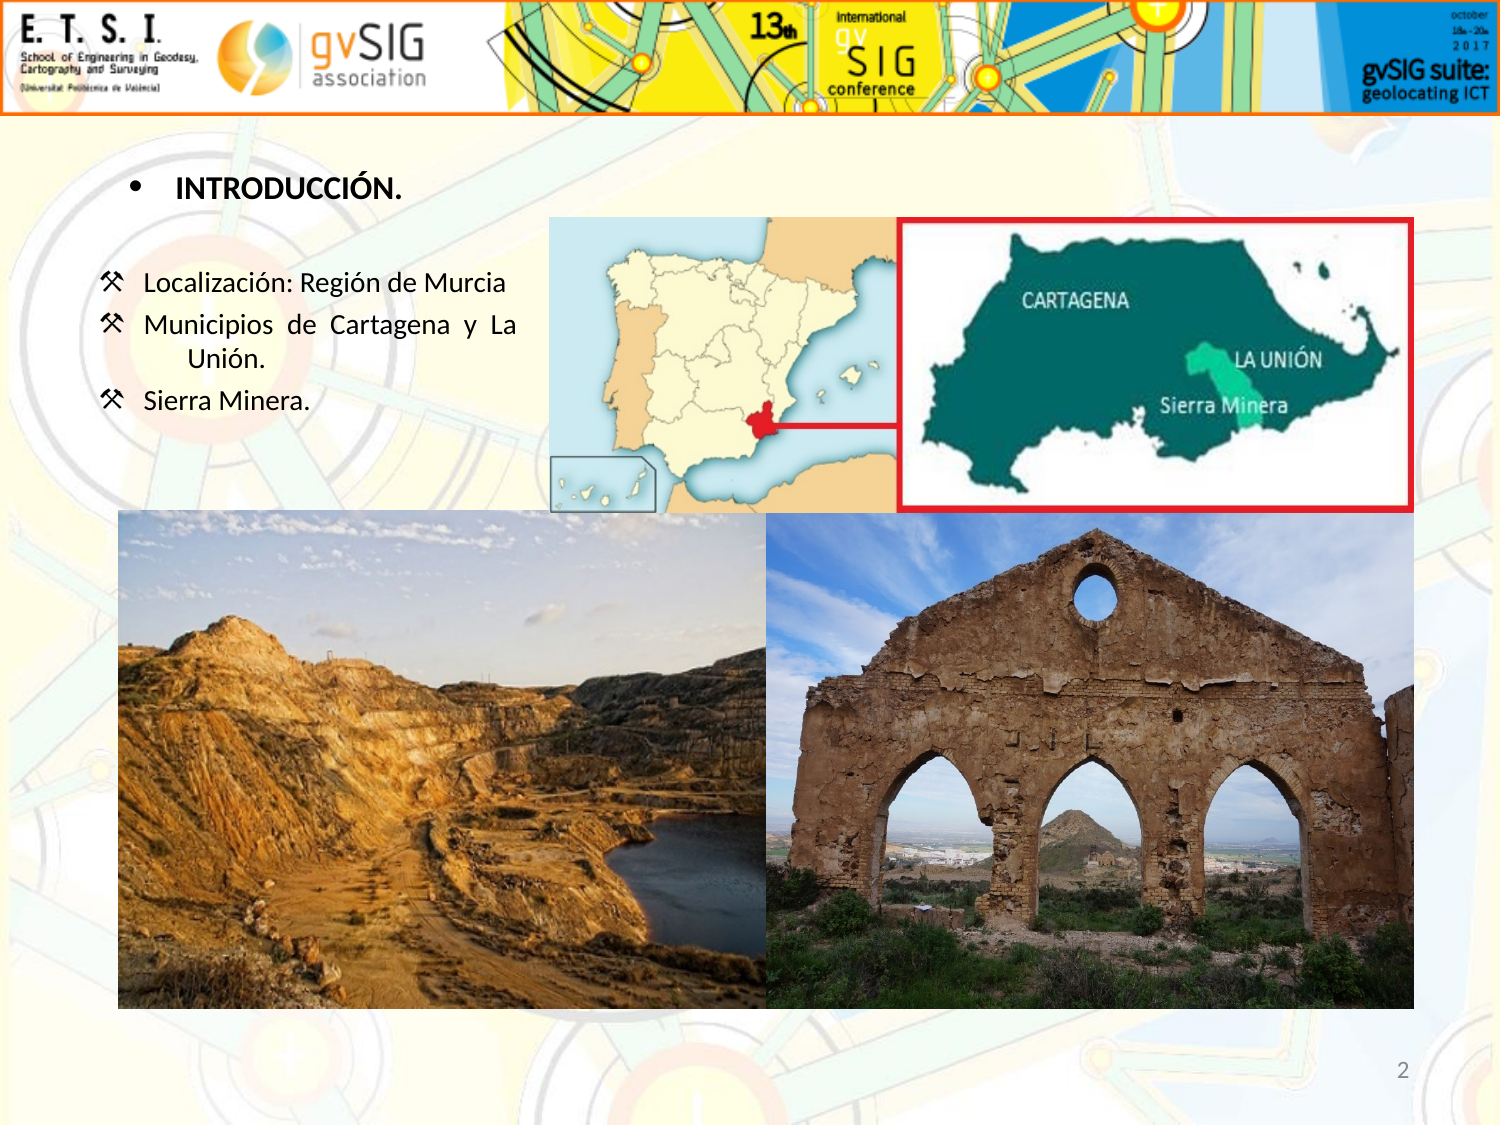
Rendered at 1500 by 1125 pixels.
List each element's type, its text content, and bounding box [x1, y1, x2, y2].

picture [0, 0, 1500, 1125]
text_box INTRODUCCIÓN. [75, 160, 972, 208]
text_box <número> [1381, 1038, 1500, 1099]
text_box Localización: Región de Murcia Municipios de Cartagena y La Unión. Sierra Minera. [88, 258, 524, 472]
